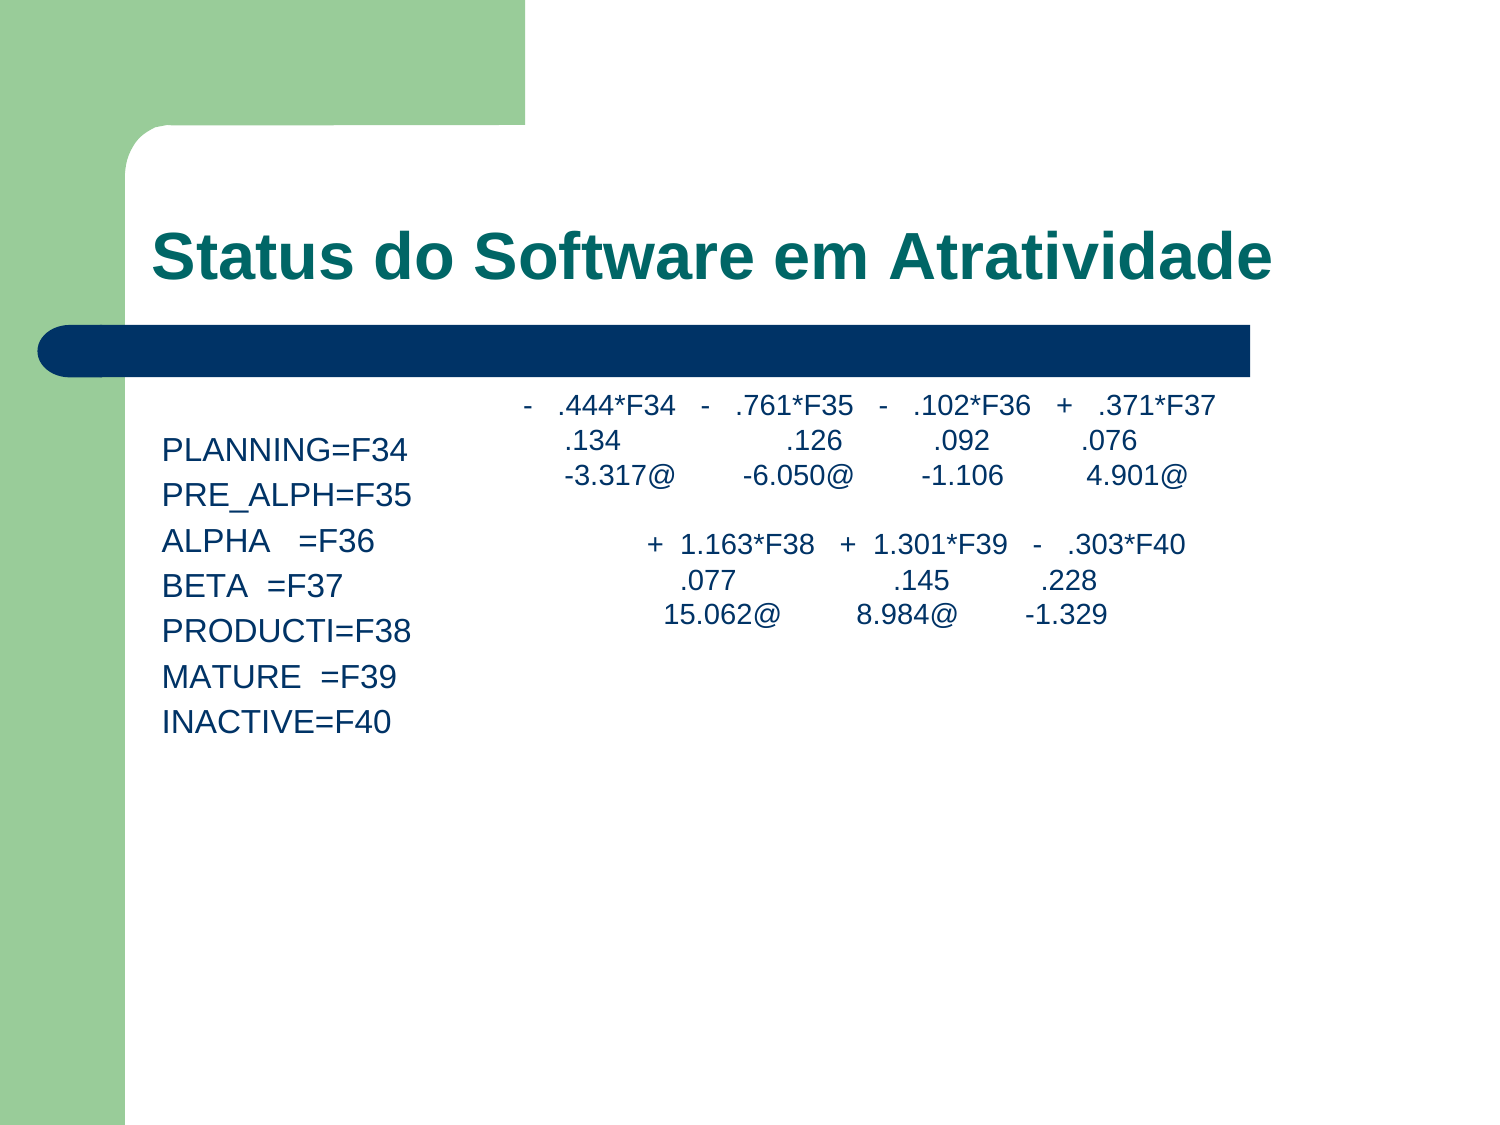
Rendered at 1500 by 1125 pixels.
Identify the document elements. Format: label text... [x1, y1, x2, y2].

title Status do Software em Atratividade [136, 136, 1414, 301]
text_box - .444*F34 - .761*F35 - .102*F36 + .371*F37 .134 .126 .092 .076 -3.317@ -6.050@ -1.106 4.901@ + 1.163*F38 + 1.301*F39 - .303*F40 .077 .145 .228 15.062@ 8.984@ -1.329 [500, 378, 1463, 990]
list PLANNING=F34 PRE_ALPH=F35 ALPHA =F36 BETA =F37 PRODUCTI=F38 MATURE =F39 INACTIVE=F40 [137, 387, 1400, 999]
